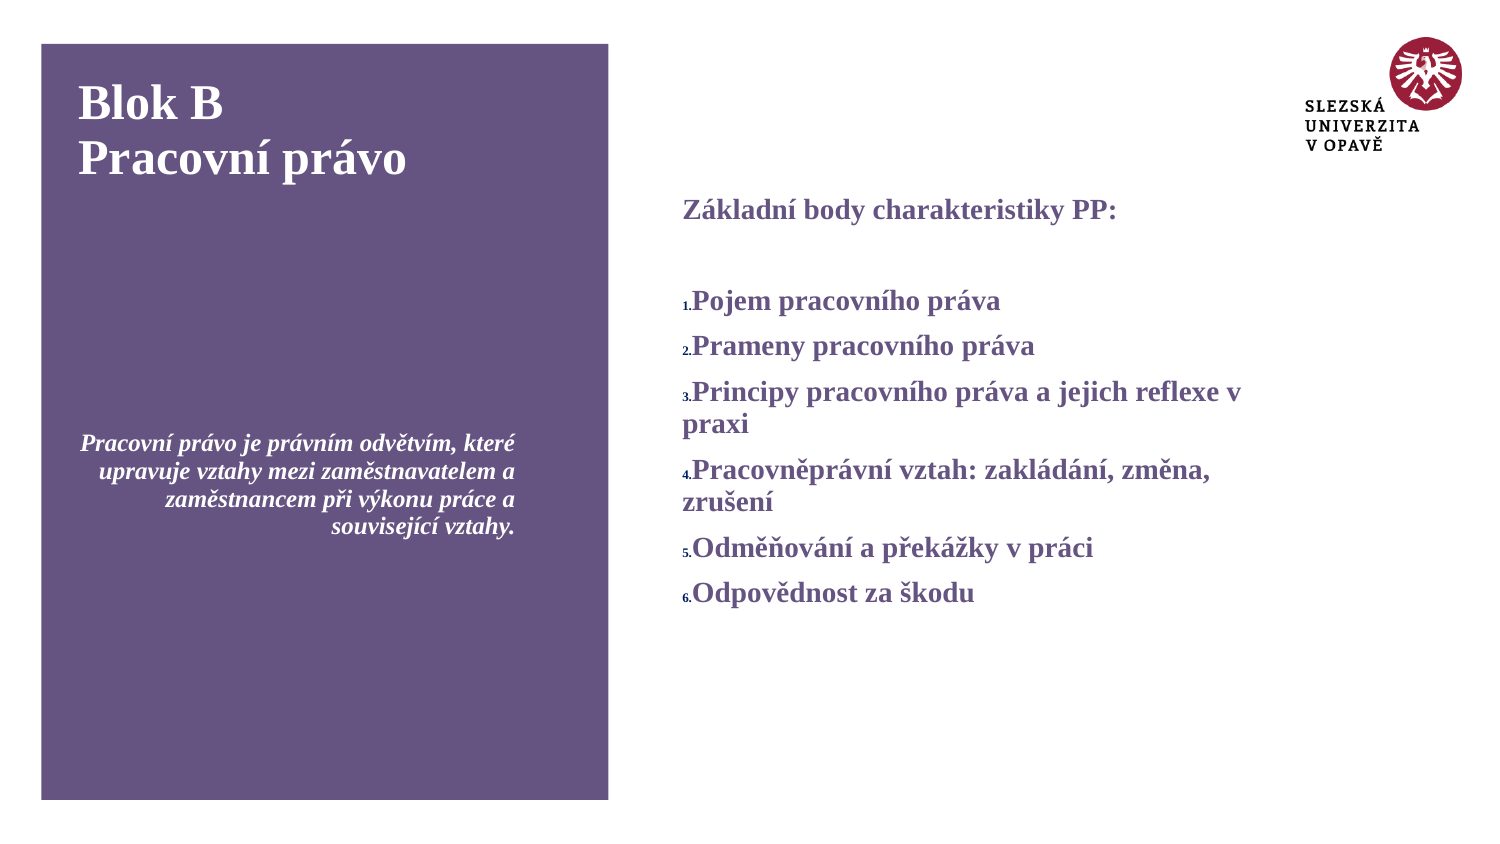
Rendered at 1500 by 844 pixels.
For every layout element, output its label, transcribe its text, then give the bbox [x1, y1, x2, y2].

text_box Pracovní právo je právním odvětvím, které upravuje vztahy mezi zaměstnavatelem a zaměstnancem při výkonu práce a související vztahy. [64, 421, 550, 753]
text_box Základní body charakteristiky PP: Pojem pracovního práva Prameny pracovního práva Principy pracovního práva a jejich reflexe v praxi Pracovněprávní vztah: zakládání, změna, zrušení Odměňování a překážky v práci Odpovědnost za škodu [667, 185, 1306, 777]
picture [1305, 37, 1462, 151]
text_box Blok B Pracovní právo [63, 67, 586, 340]
text_box [41, 43, 609, 800]
